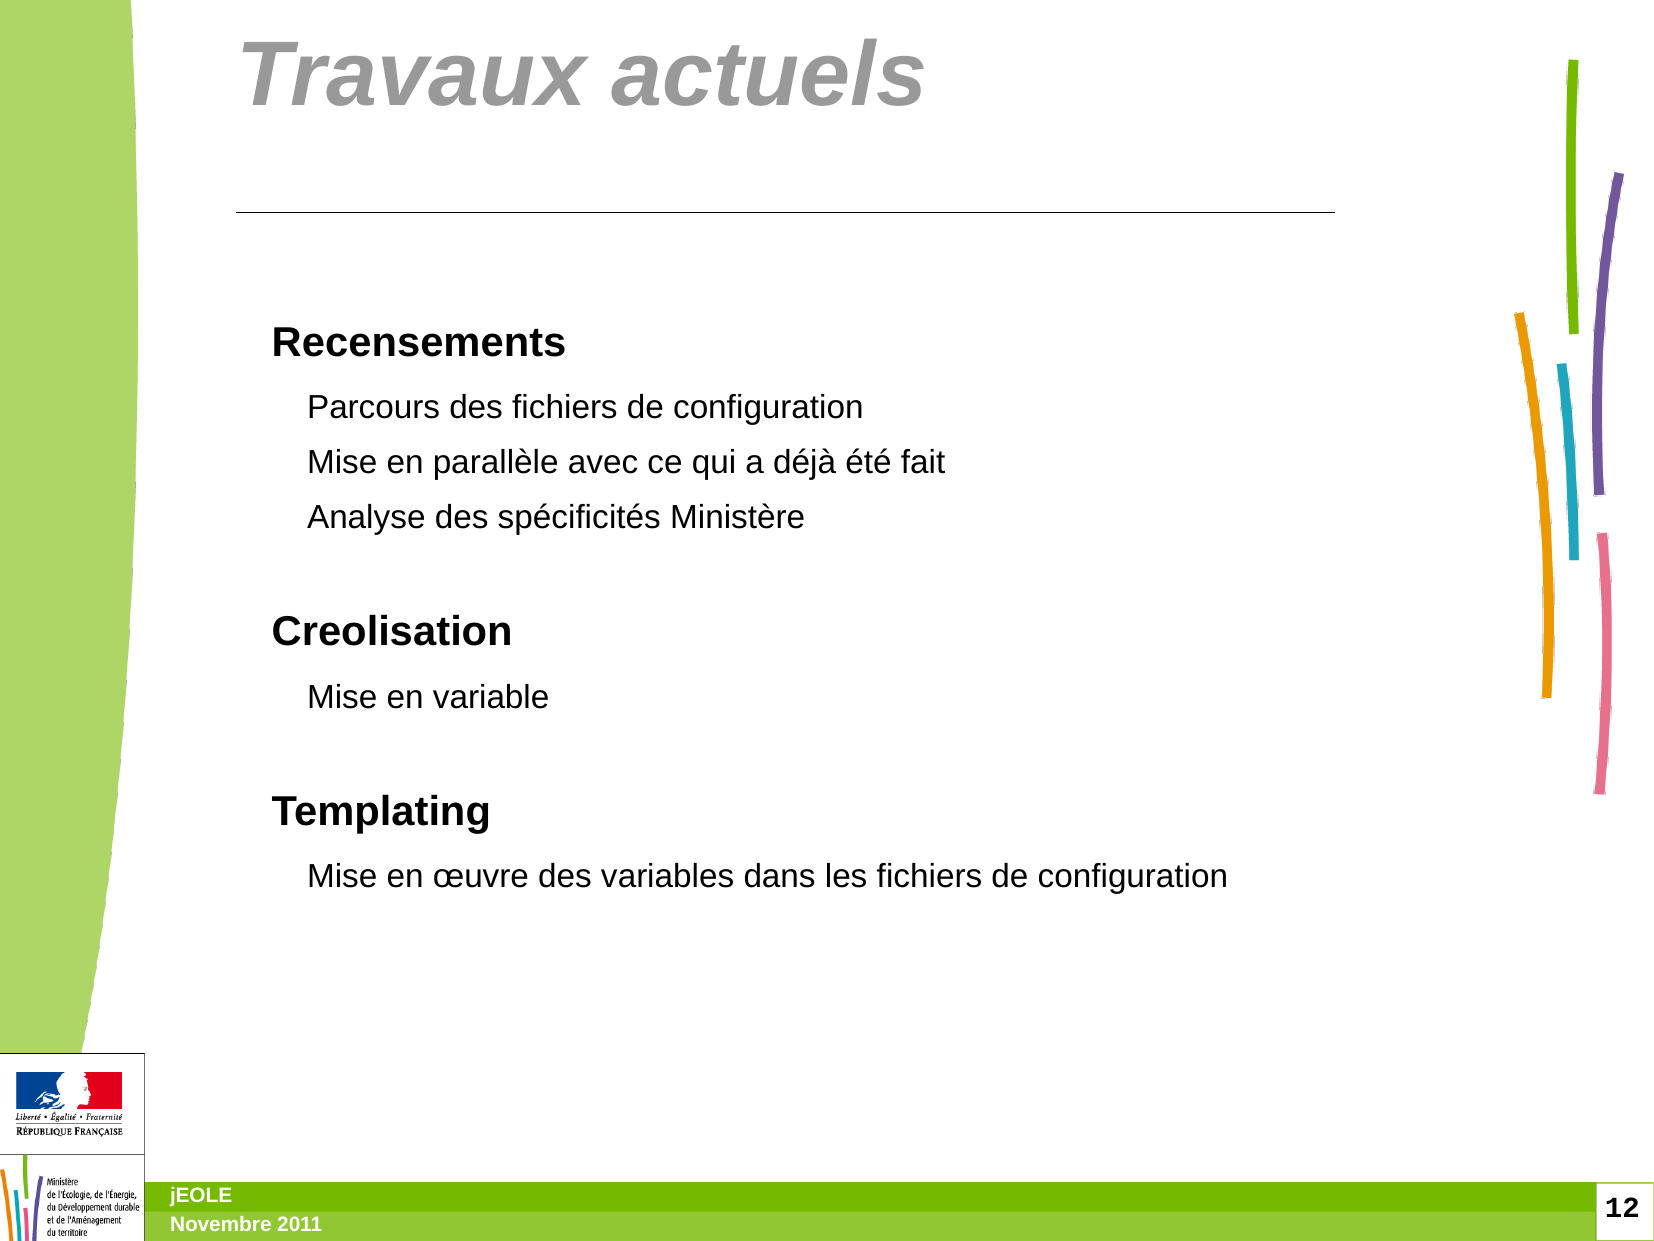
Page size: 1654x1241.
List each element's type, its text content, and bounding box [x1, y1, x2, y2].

picture [0, 0, 1654, 1241]
list Recensements Parcours des fichiers de configuration Mise en parallèle avec ce qui a déjà été fait Analyse des spécificités Ministère Creolisation Mise en variable Templating Mise en œuvre des variables dans les fichiers de configuration [236, 318, 1506, 1005]
title Travaux actuels [236, 22, 1536, 126]
